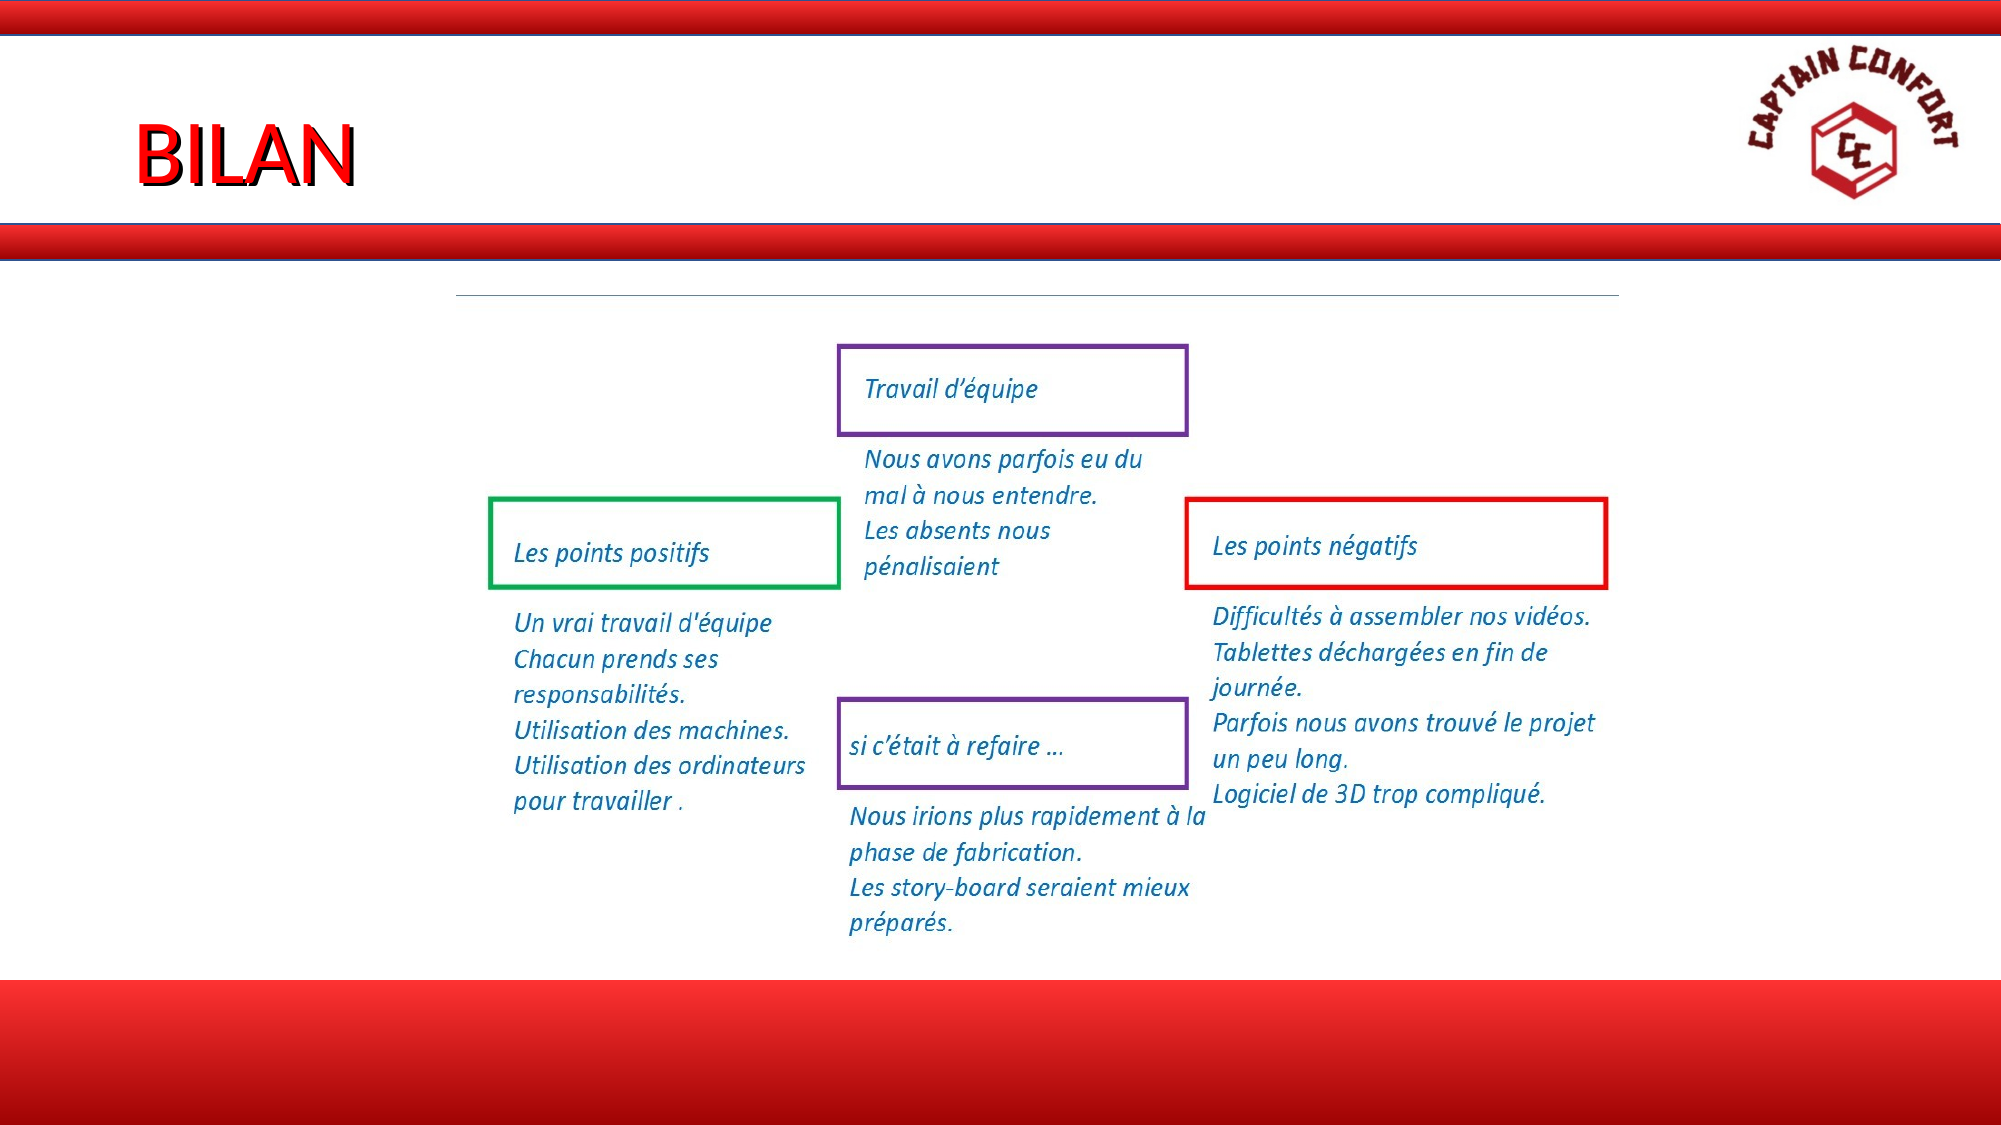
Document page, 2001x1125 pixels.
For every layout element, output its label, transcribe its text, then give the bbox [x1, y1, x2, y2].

picture [456, 295, 1619, 969]
text_box BILAN [118, 83, 1726, 211]
picture [1726, 36, 1995, 223]
